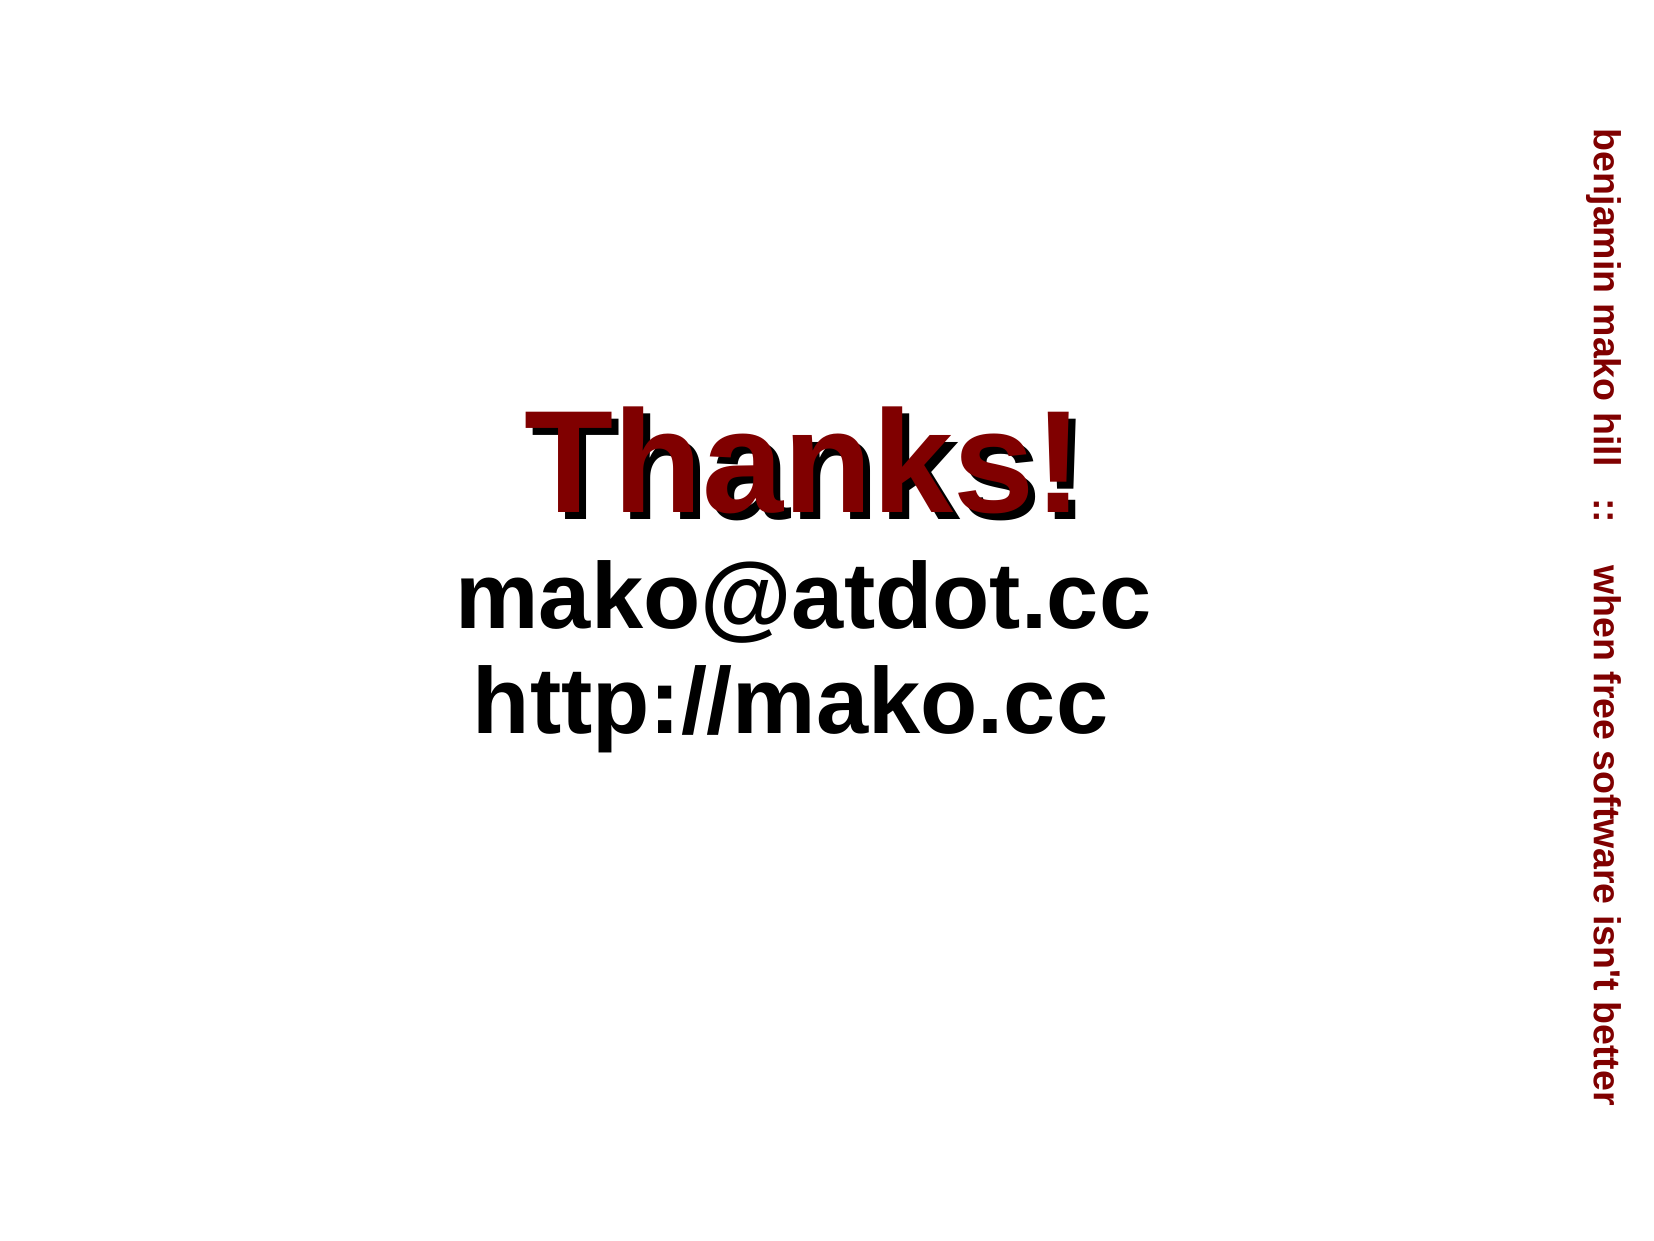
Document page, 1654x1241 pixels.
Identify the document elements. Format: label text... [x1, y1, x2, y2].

subtitle Thanks! mako@atdot.cc http://mako.cc [74, 52, 1534, 1187]
